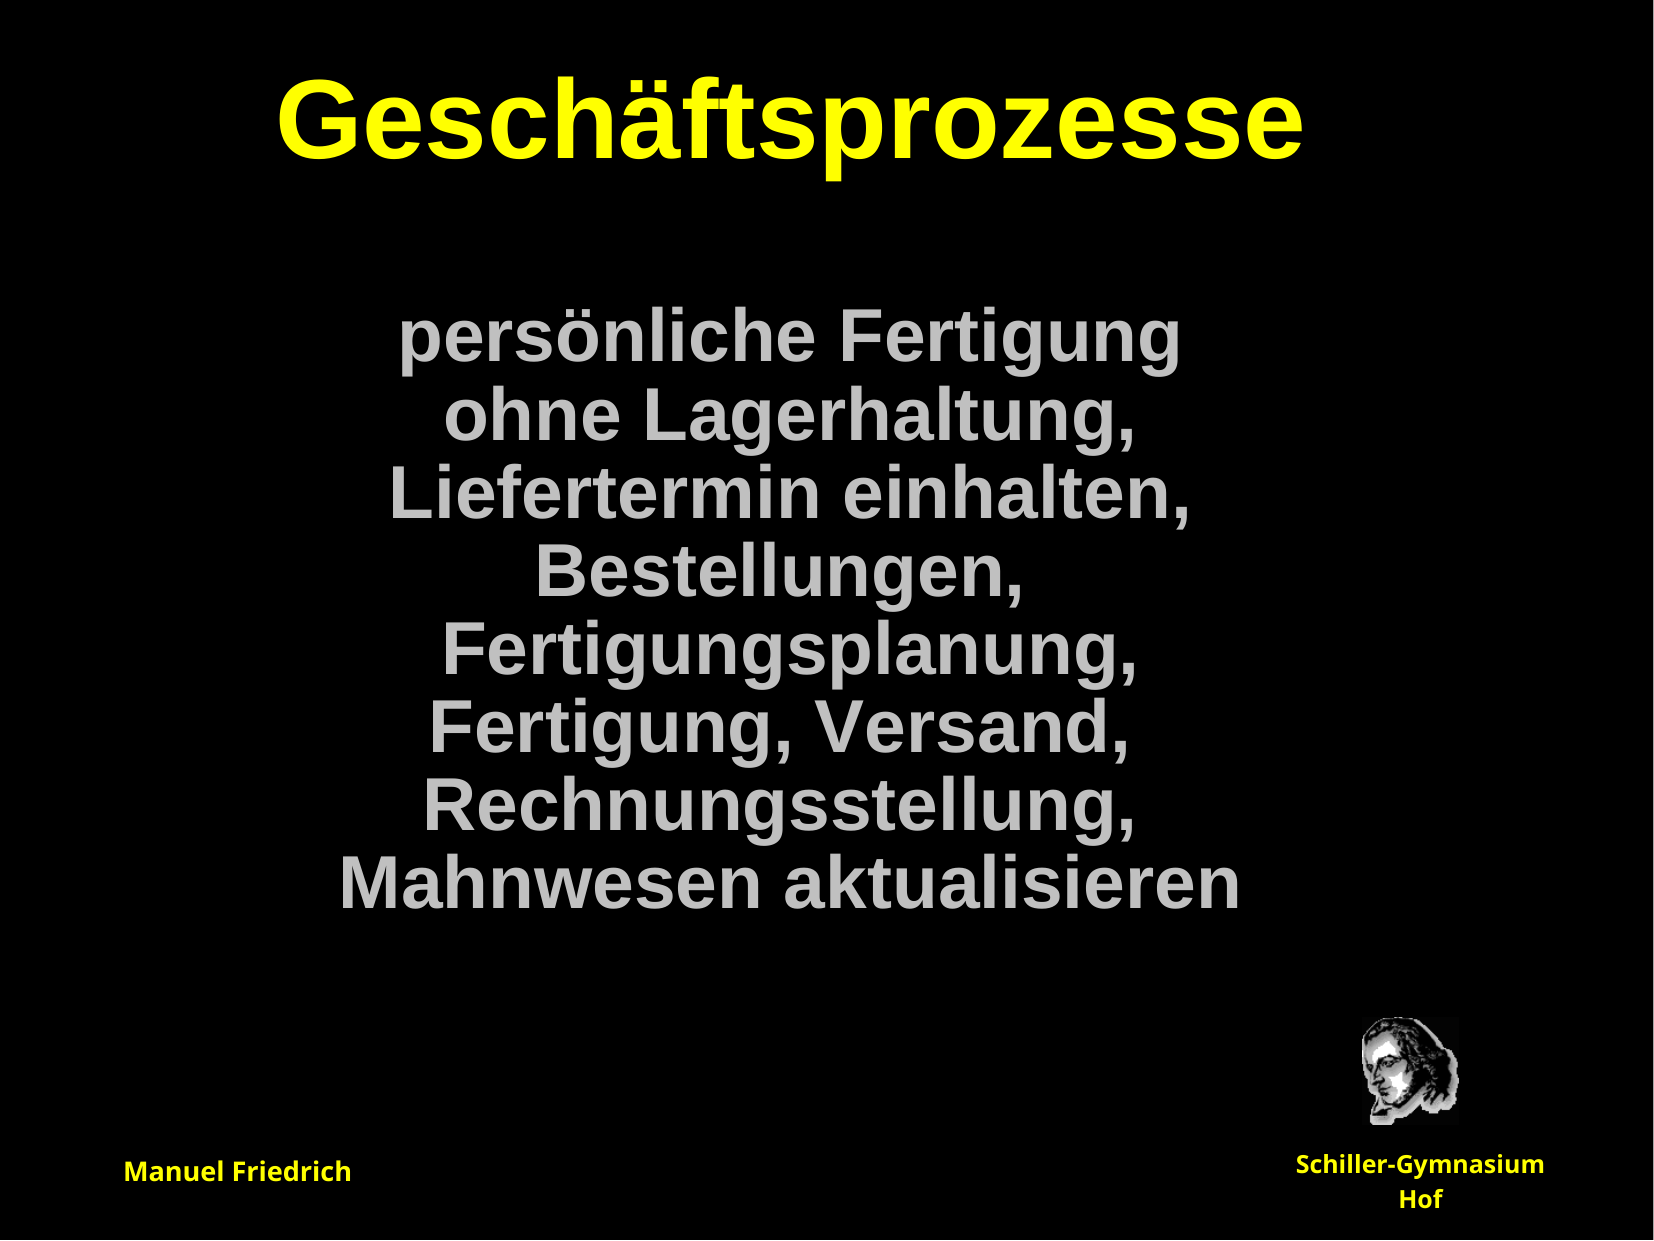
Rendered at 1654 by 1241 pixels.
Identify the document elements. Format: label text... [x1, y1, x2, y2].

text_box Schiller-Gymnasium Hof [1295, 1145, 1546, 1216]
text_box Geschäftsprozesse persönliche Fertigung ohne Lagerhaltung, Liefertermin einhalten, Bestellungen, Fertigungsplanung, Fertigung, Versand, Rechnungsstellung, Mahnwesen aktualisieren [275, 64, 1307, 925]
text_box Manuel Friedrich [123, 1151, 353, 1191]
picture [1362, 1017, 1459, 1126]
